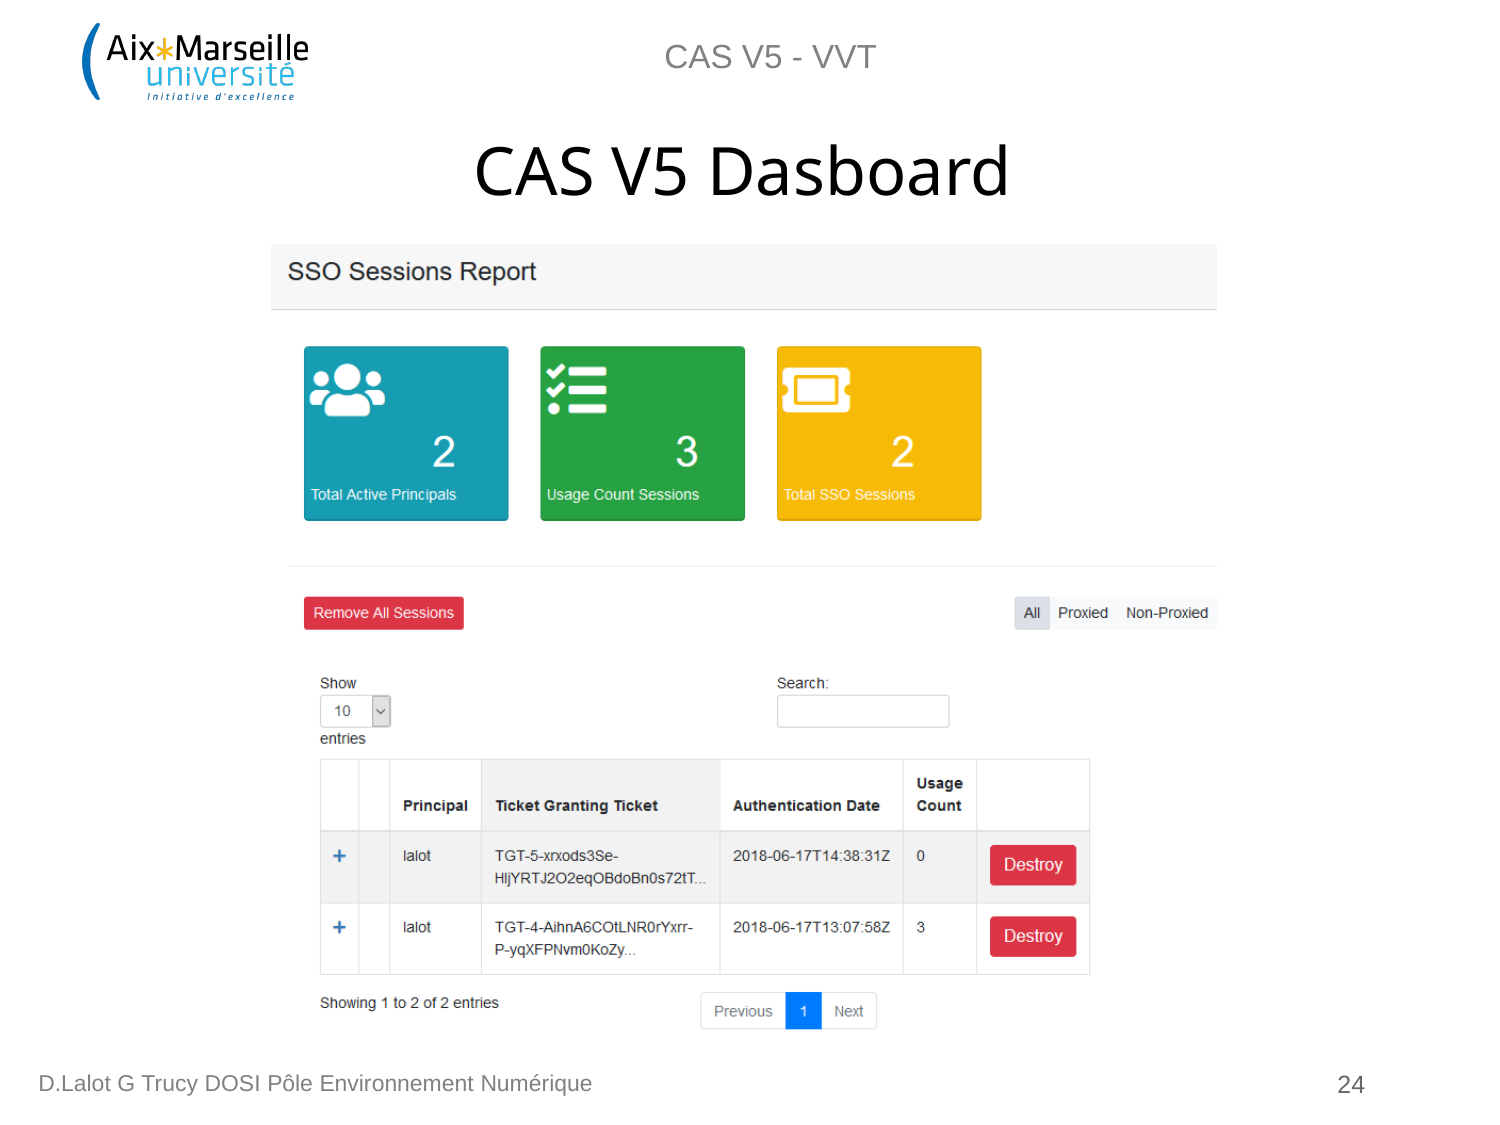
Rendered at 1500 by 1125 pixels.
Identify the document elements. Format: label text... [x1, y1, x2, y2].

title CAS V5 Dasboard [67, 75, 1418, 264]
picture [82, 23, 308, 75]
picture [271, 244, 1217, 1040]
